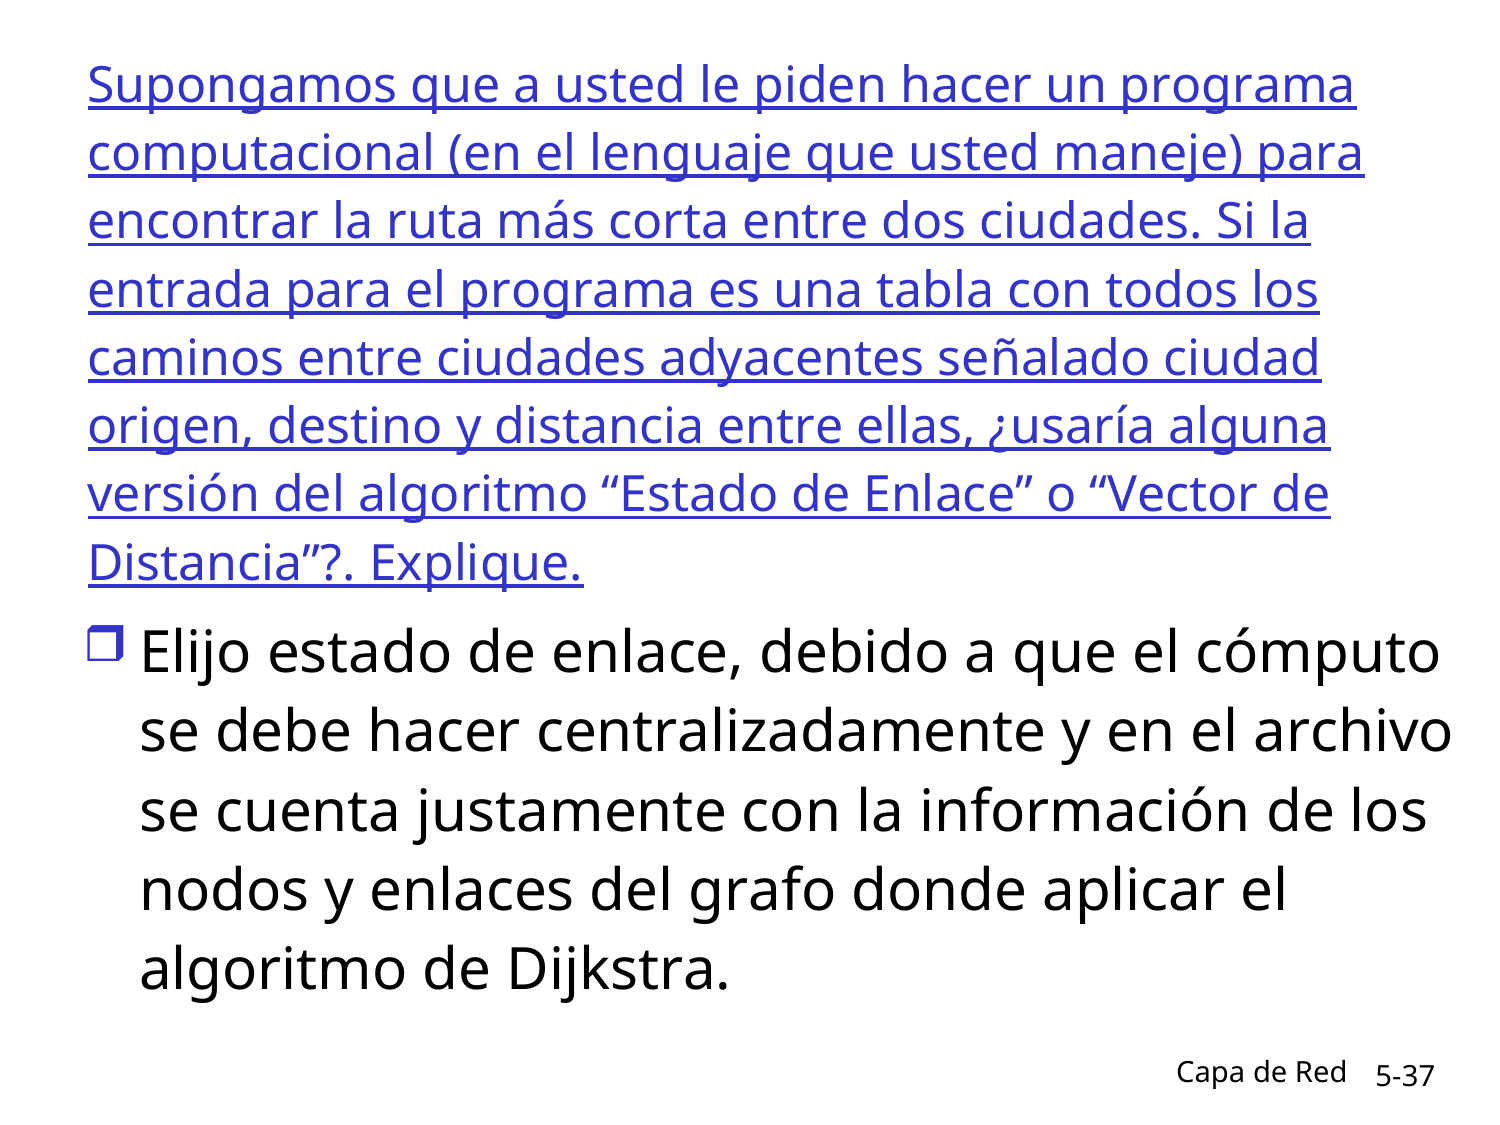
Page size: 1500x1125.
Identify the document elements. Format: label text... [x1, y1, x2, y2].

title Supongamos que a usted le piden hacer un programa computacional (en el lenguaje que usted maneje) para encontrar la ruta más corta entre dos ciudades. Si la entrada para el programa es una tabla con todos los caminos entre ciudades adyacentes señalado ciudad origen, destino y distancia entre ellas, ¿usaría alguna versión del algoritmo “Estado de Enlace” o “Vector de Distancia”?. Explique. [87, 52, 1450, 592]
list Elijo estado de enlace, debido a que el cómputo se debe hacer centralizadamente y en el archivo se cuenta justamente con la información de los nodos y enlaces del grafo donde aplicar el algoritmo de Dijkstra. [83, 610, 1459, 932]
